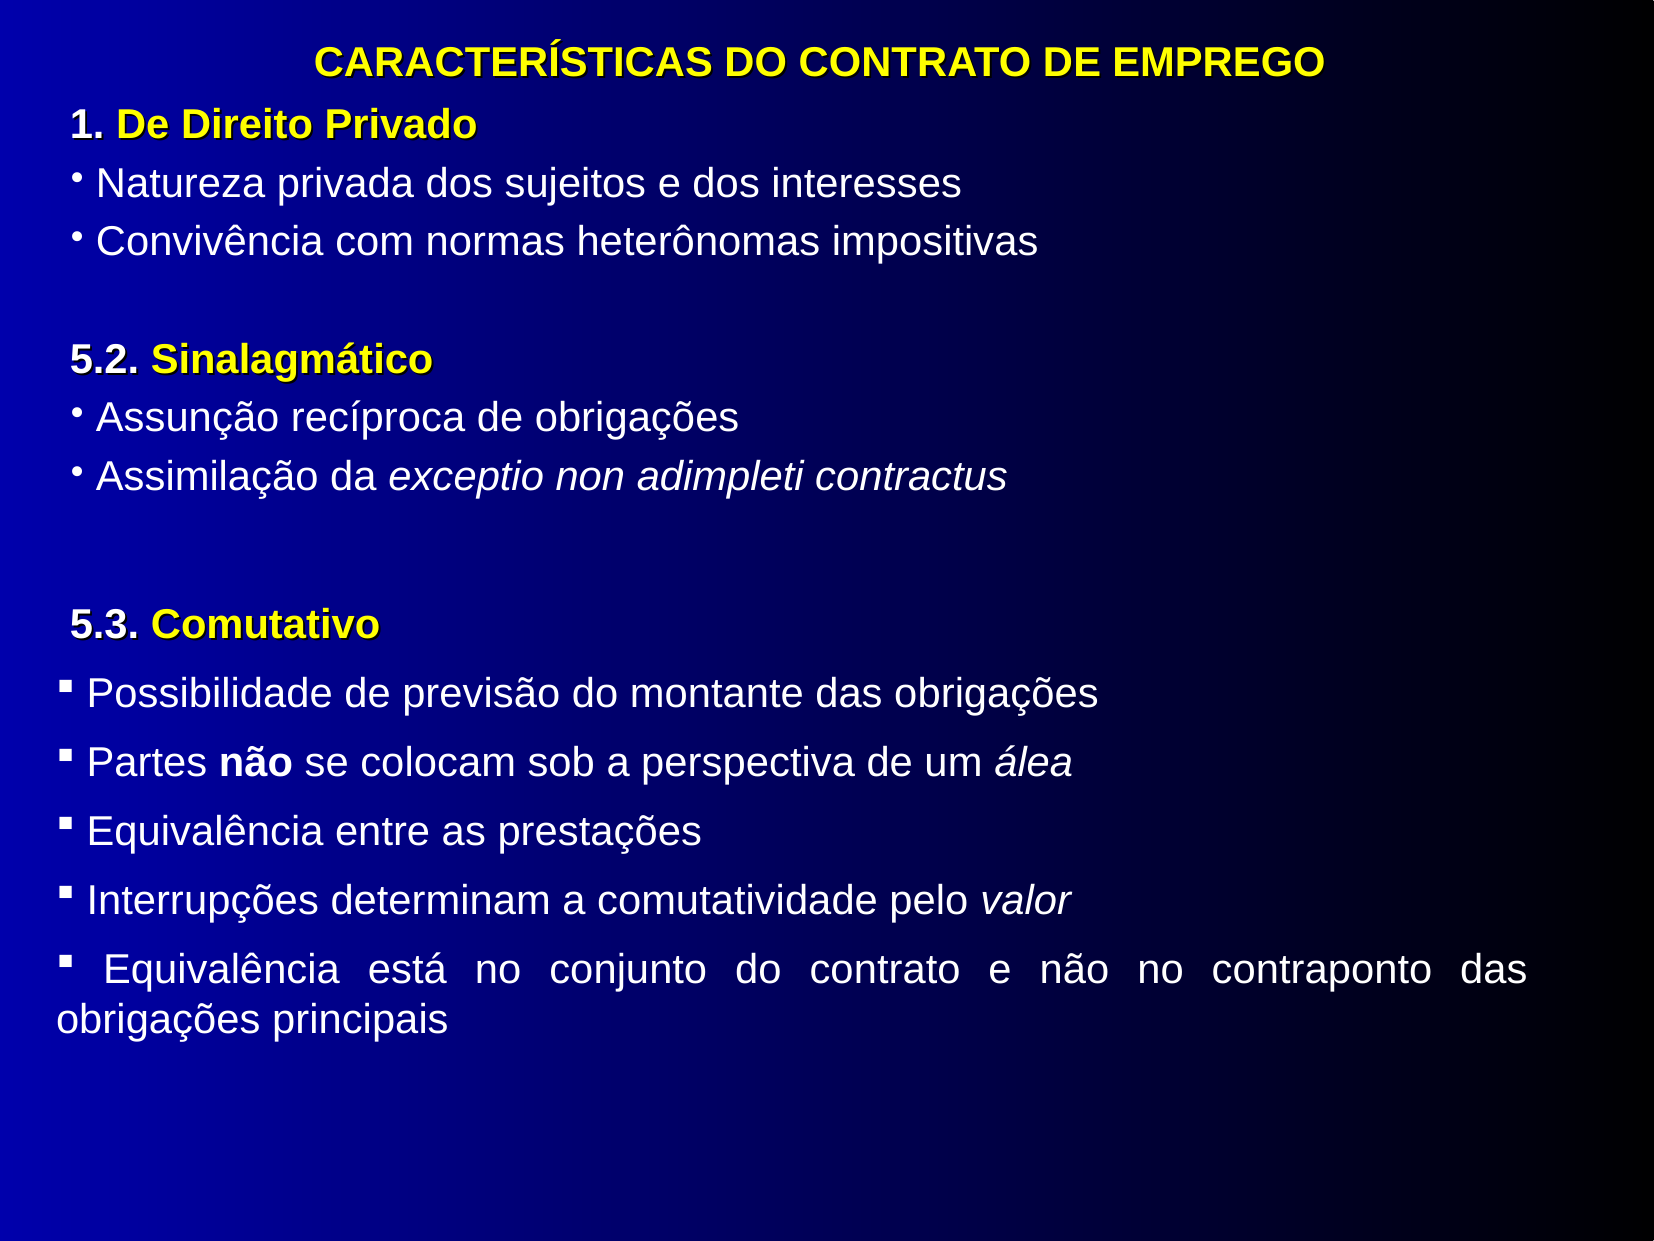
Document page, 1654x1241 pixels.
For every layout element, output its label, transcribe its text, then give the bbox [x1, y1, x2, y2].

text_box Equivalência está no conjunto do contrato e não no contraponto das obrigações principais [41, 934, 1544, 1050]
text_box Equivalência entre as prestações [41, 796, 1599, 862]
text_box Partes não se colocam sob a perspectiva de um álea [41, 727, 1599, 793]
text_box Interrupções determinam a comutatividade pelo valor [41, 865, 1571, 931]
text_box 5.3. Comutativo [55, 589, 827, 656]
text_box CARACTERÍSTICAS DO CONTRATO DE EMPREGO 1. De Direito Privado Natureza privada dos sujeitos e dos interesses Convivência com normas heterônomas impositivas 5.2. Sinalagmático Assunção recíproca de obrigações Assimilação da exceptio non adimpleti contractus [55, 27, 1585, 504]
text_box Possibilidade de previsão do montante das obrigações [41, 658, 1475, 725]
